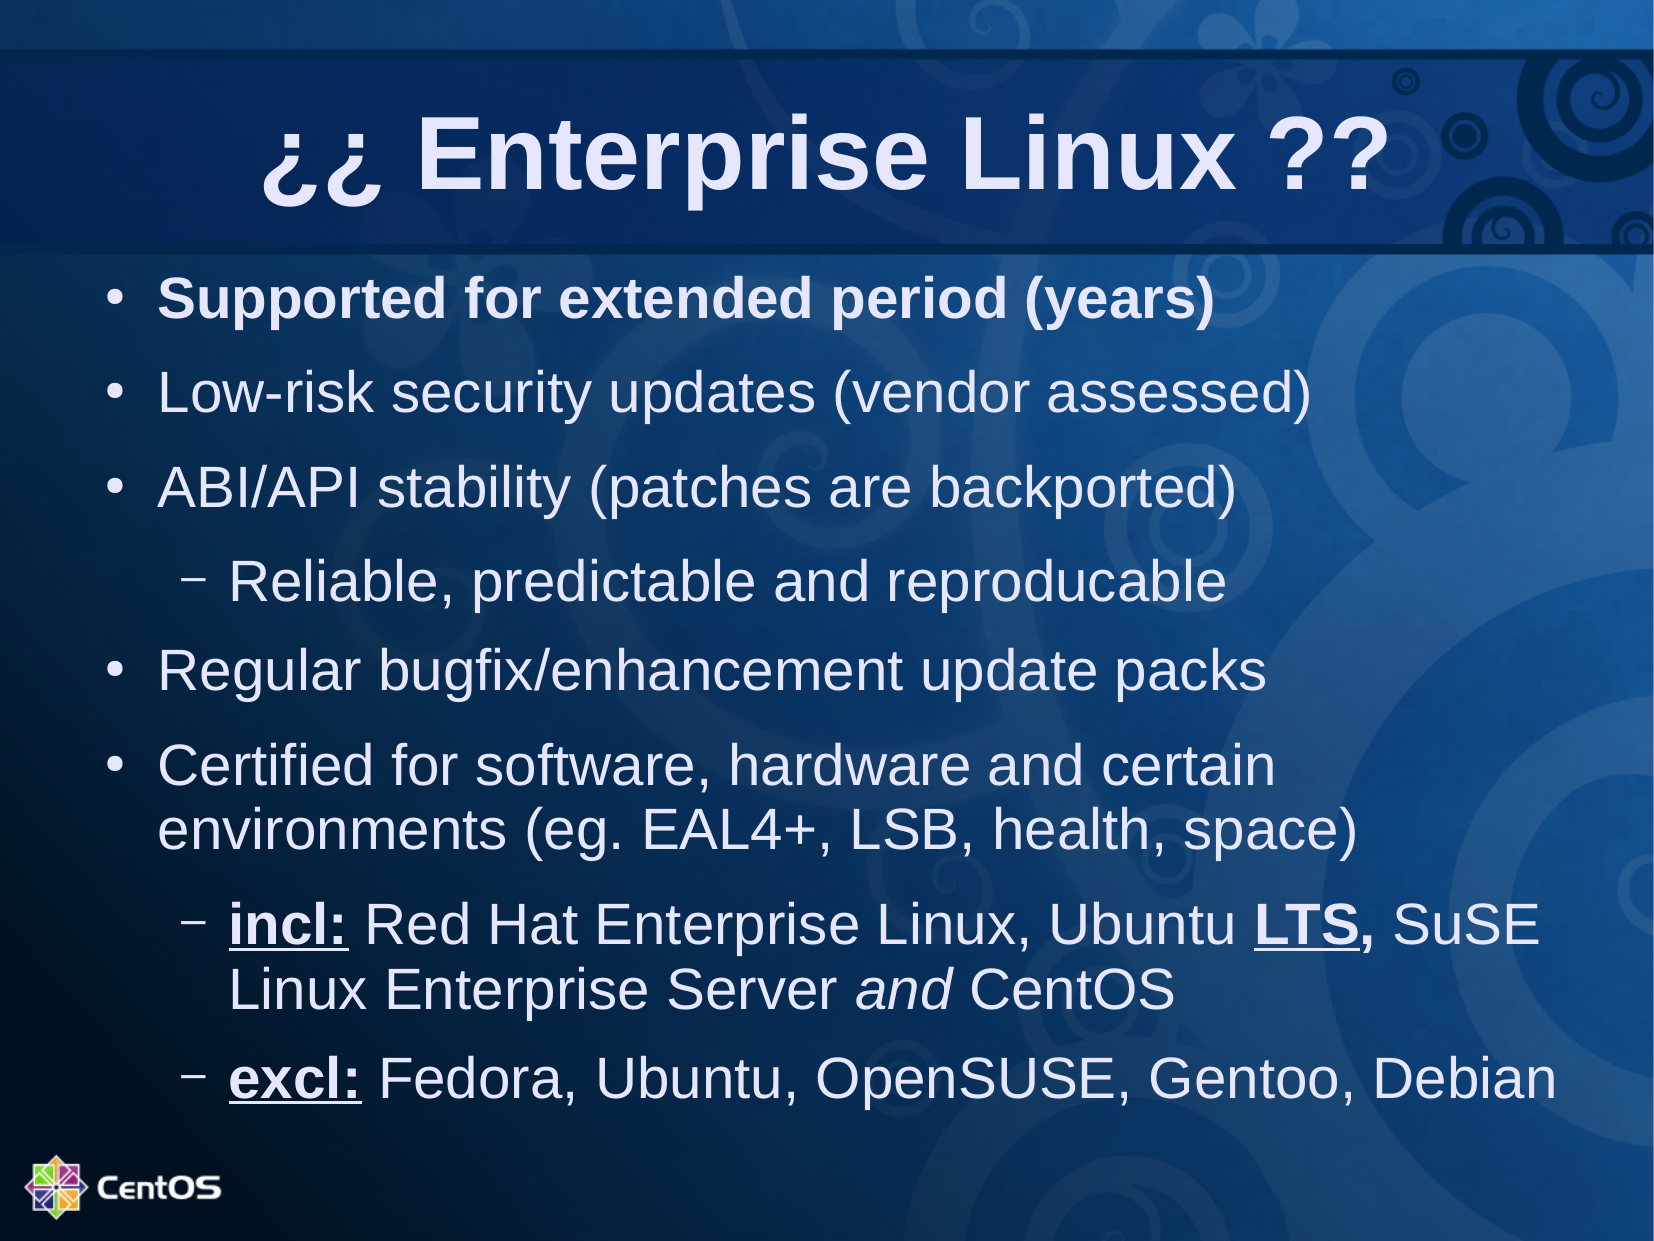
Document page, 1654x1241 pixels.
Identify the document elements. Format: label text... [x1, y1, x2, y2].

title ¿¿ Enterprise Linux ?? [82, 49, 1571, 257]
list Supported for extended period (years) Low-risk security updates (vendor assessed) ABI/API stability (patches are backported) Reliable, predictable and reproducable Regular bugfix/enhancement update packs Certified for software, hardware and certain environments (eg. EAL4+, LSB, health, space) incl: Red Hat Enterprise Linux, Ubuntu LTS, SuSE Linux Enterprise Server and CentOS excl: Fedora, Ubuntu, OpenSUSE, Gentoo, Debian [86, 265, 1576, 1241]
picture [0, 0, 1654, 1241]
